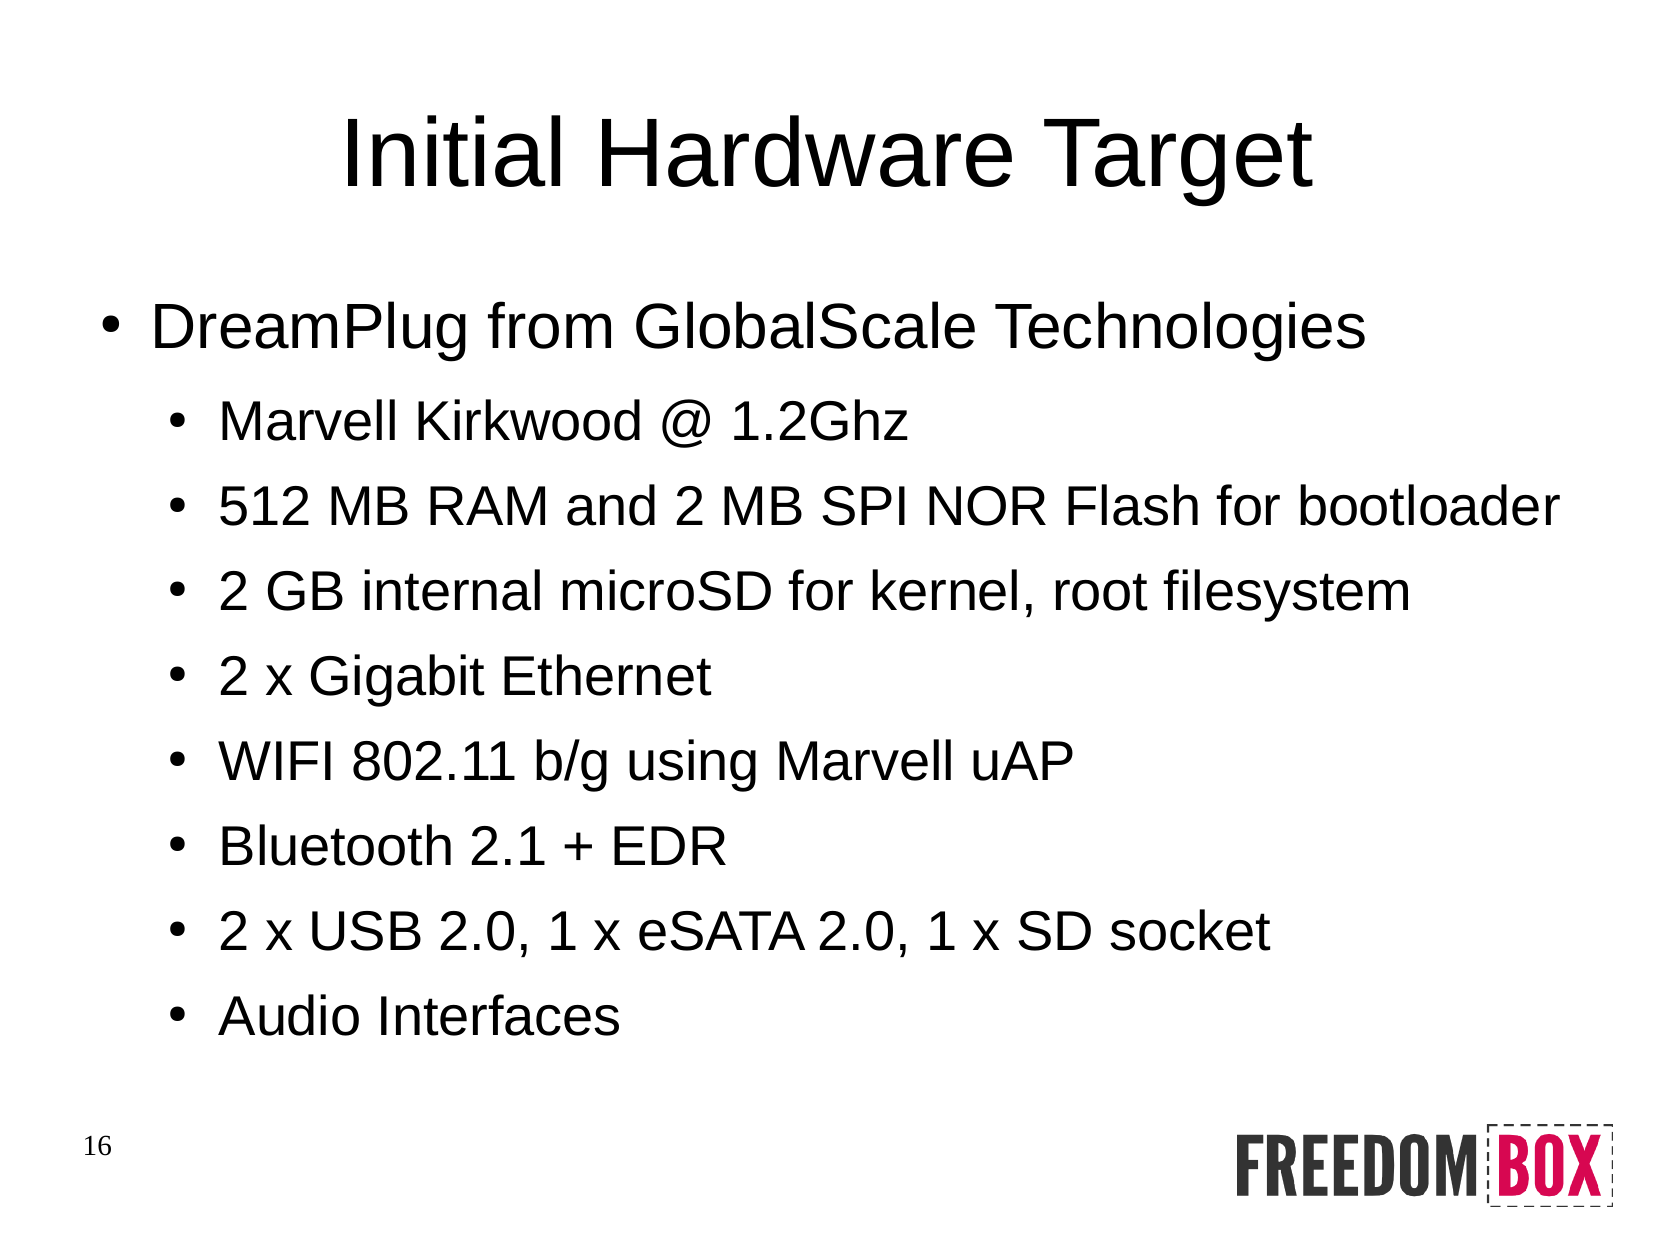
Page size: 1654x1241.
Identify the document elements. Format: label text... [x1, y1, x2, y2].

title Initial Hardware Target [82, 49, 1571, 257]
list DreamPlug from GlobalScale Technologies Marvell Kirkwood @ 1.2Ghz 512 MB RAM and 2 MB SPI NOR Flash for bootloader 2 GB internal microSD for kernel, root filesystem 2 x Gigabit Ethernet WIFI 802.11 b/g using Marvell uAP Bluetooth 2.1 + EDR 2 x USB 2.0, 1 x eSATA 2.0, 1 x SD socket Audio Interfaces [82, 290, 1571, 1109]
picture [1237, 1124, 1613, 1207]
